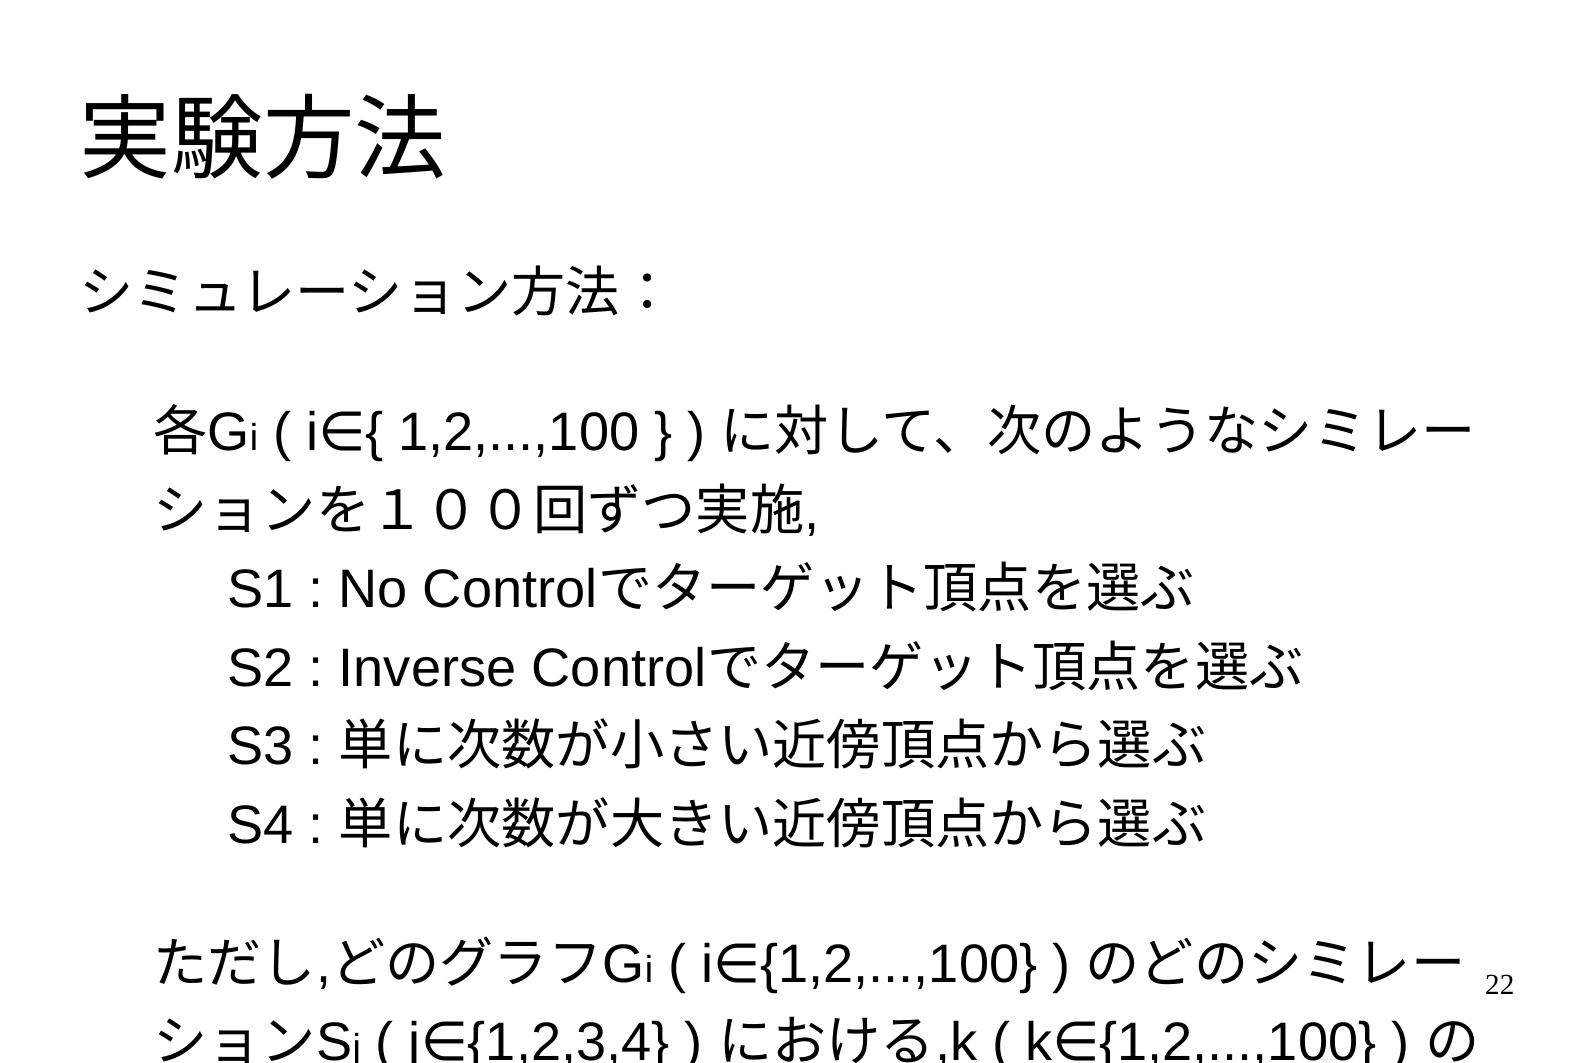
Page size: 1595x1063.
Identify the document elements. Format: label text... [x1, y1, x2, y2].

subtitle シミュレーション方法： 各Gi ( i∈{ 1,2,...,100 } ) に対して、次のようなシミレー ションを１００回ずつ実施, S1 : No Controlでターゲット頂点を選ぶ S2 : Inverse Controlでターゲット頂点を選ぶ S3 : 単に次数が小さい近傍頂点から選ぶ S4 : 単に次数が大きい近傍頂点から選ぶ ただし,どのグラフGi ( i∈{1,2,...,100} ) のどのシミレー ションSj ( j∈{1,2,3,4} ) における,k ( k∈{1,2,...,100} ) の シミュレーションにおいて,乱数の種はkを用いた [79, 248, 1515, 1063]
title 実験方法 [79, 42, 1515, 220]
